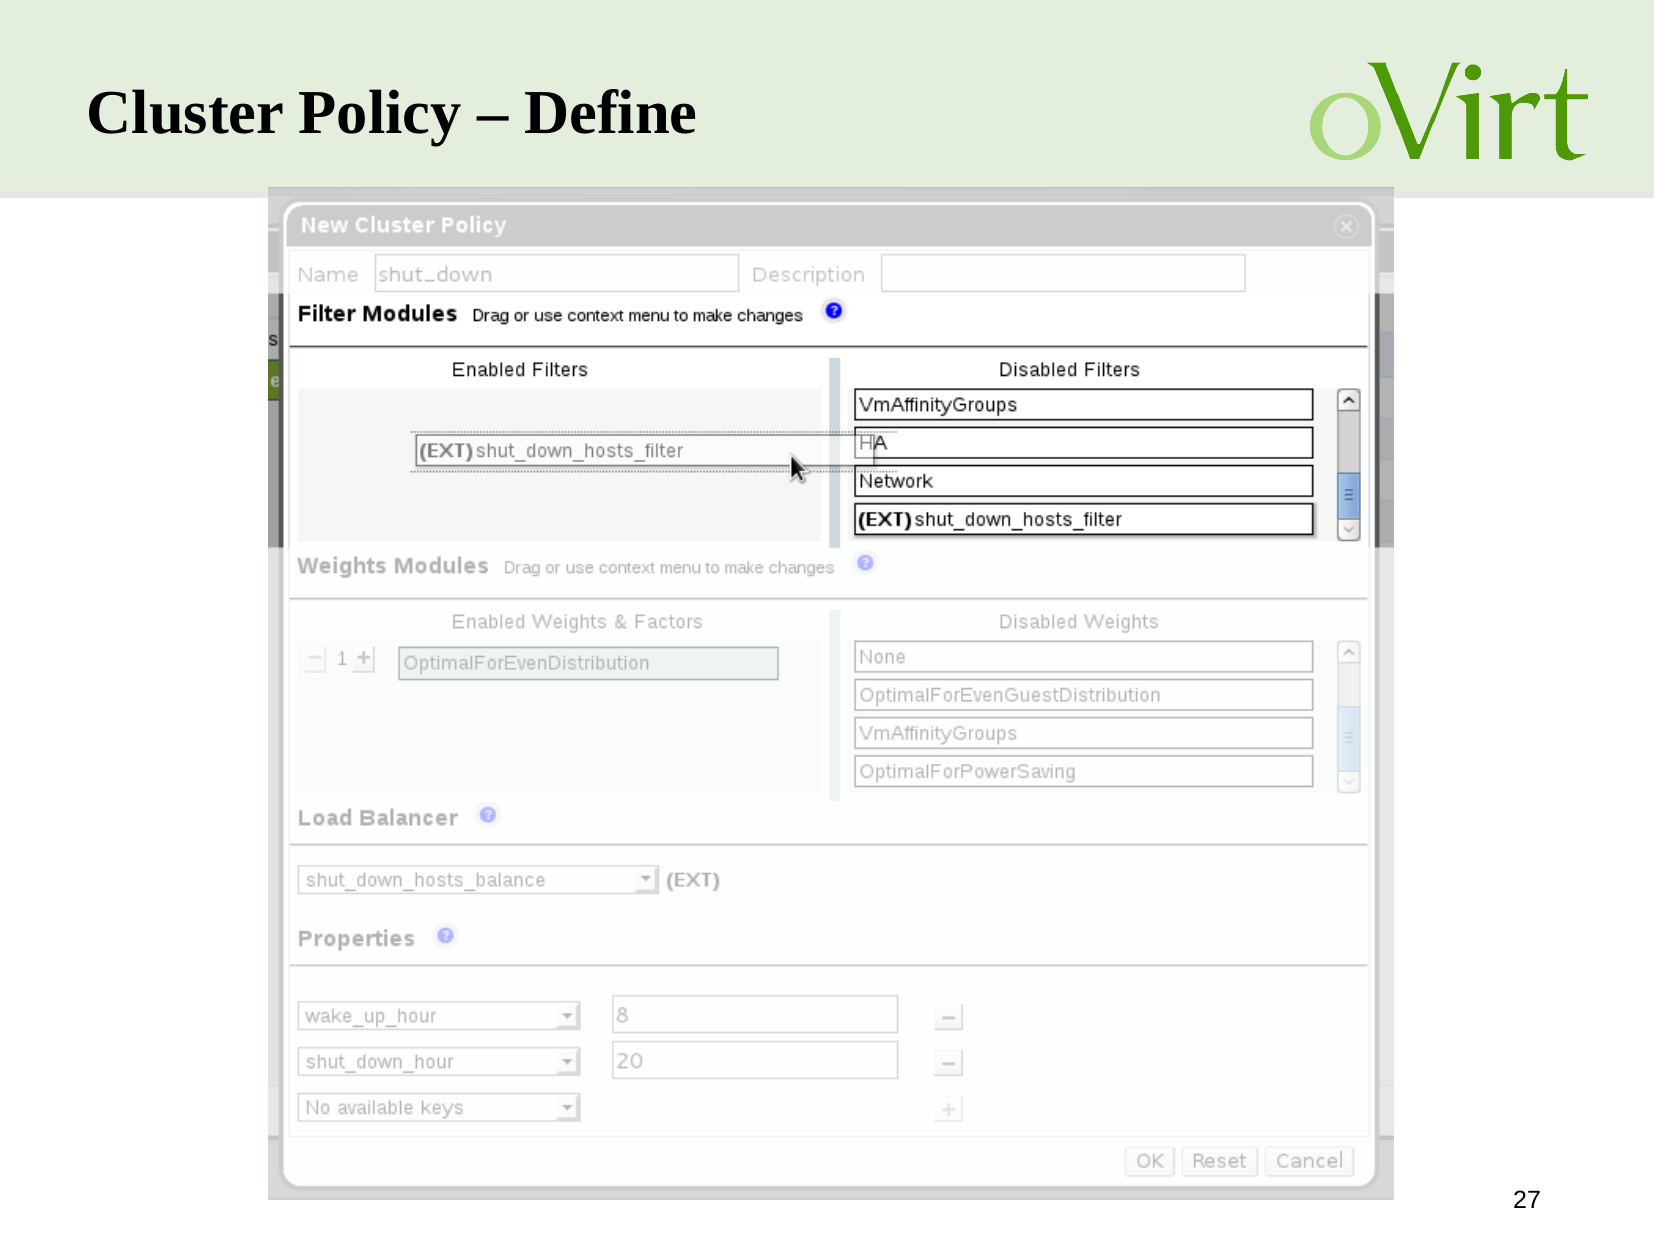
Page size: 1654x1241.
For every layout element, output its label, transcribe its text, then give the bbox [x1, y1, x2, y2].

picture [1307, 36, 1613, 180]
picture [268, 187, 1394, 1201]
title Cluster Policy – Define [86, 36, 1307, 188]
